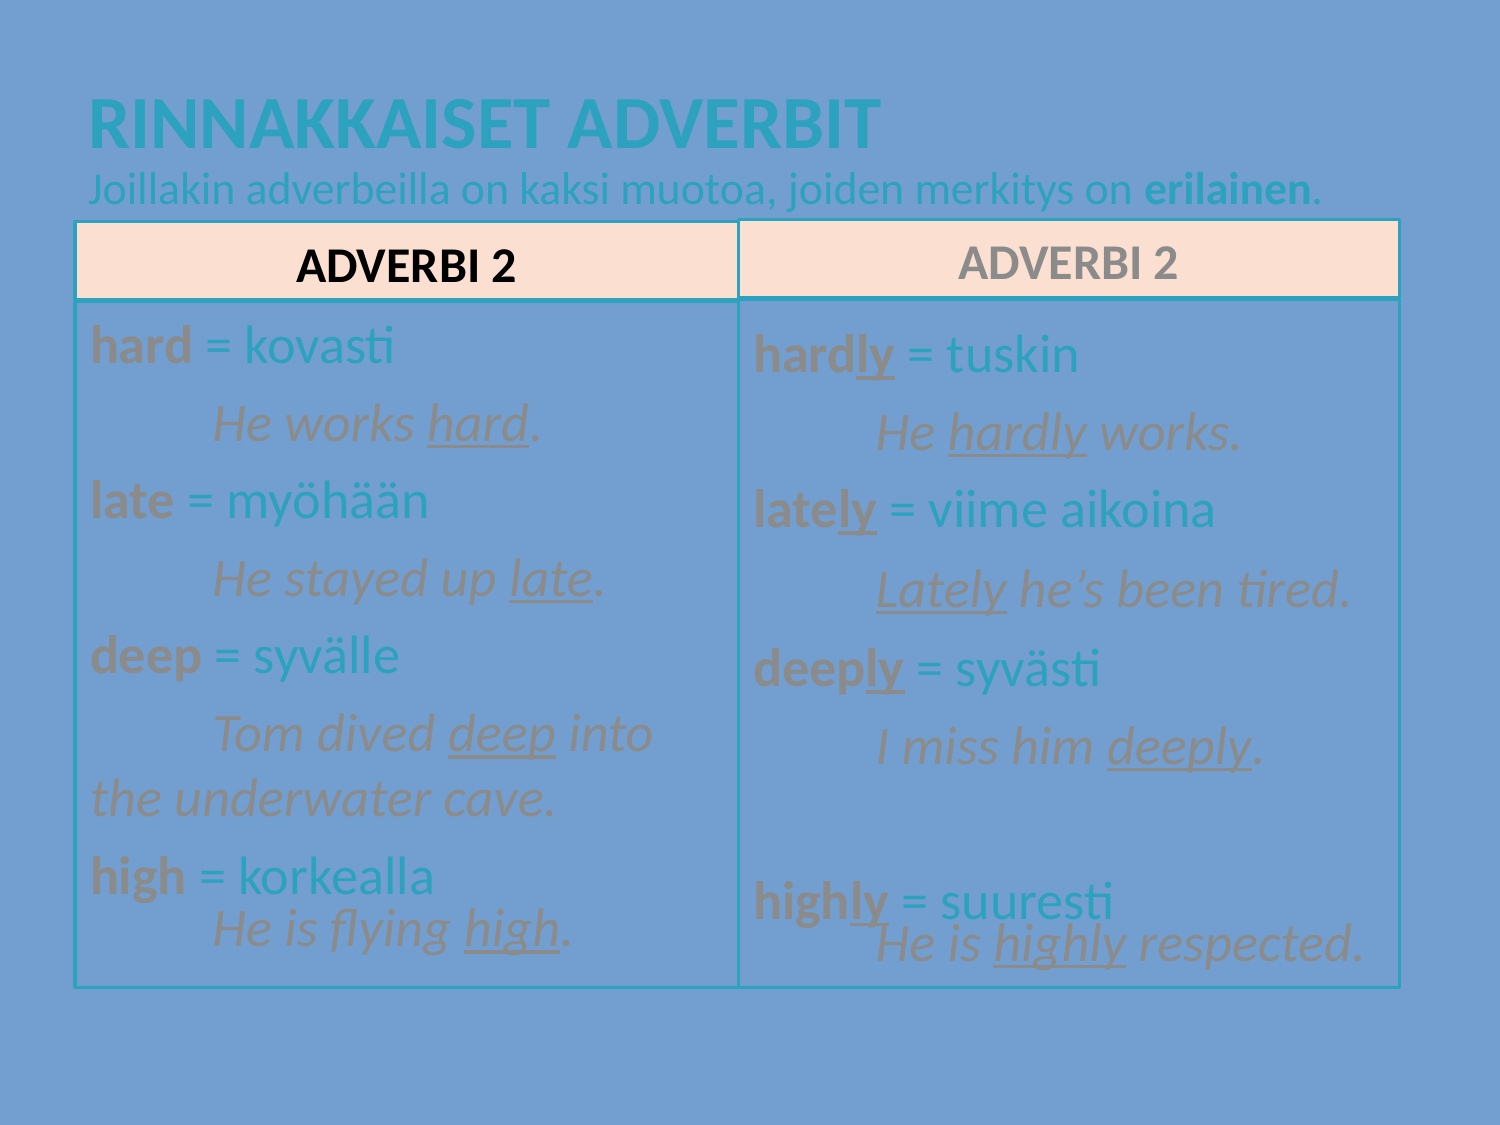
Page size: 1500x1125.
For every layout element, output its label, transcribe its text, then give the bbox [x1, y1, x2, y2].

title RINNAKKAISET ADVERBIT Joillakin adverbeilla on kaksi muotoa, joiden merkitys on erilainen. [73, 66, 1423, 232]
list ADVERBI 2 [738, 219, 1400, 298]
list hard = kovasti He works hard. late = myöhään He stayed up late. deep = syvälle Tom dived deep into the underwater cave. high = korkealla He is flying high. [75, 301, 737, 988]
list ADVERBI 2 [75, 221, 737, 300]
list hardly = tuskin He hardly works. lately = viime aikoina Lately he’s been tired. deeply = syvästi I miss him deeply. highly = suuresti He is highly respected. [738, 299, 1400, 988]
